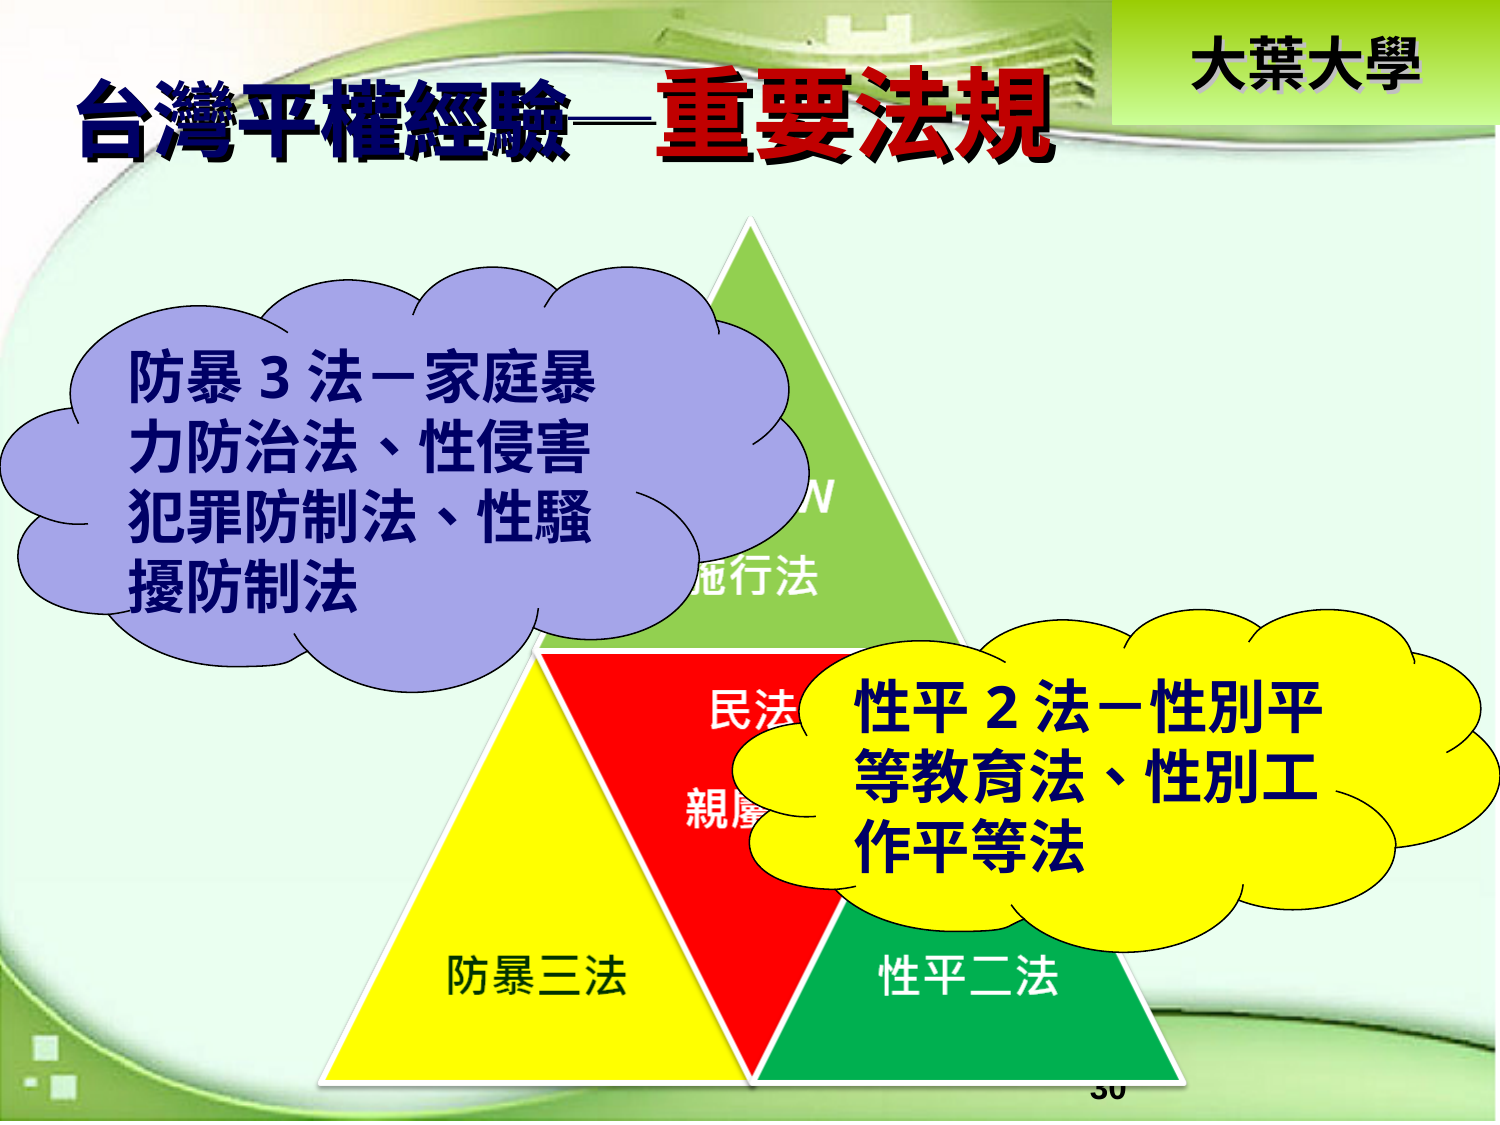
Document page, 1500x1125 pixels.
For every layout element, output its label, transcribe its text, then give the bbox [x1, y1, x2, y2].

text_box 台灣平權經驗─重要法規 [0, 42, 1270, 221]
picture [76, 212, 1429, 1097]
text_box 性平2法－性別平等教育法、性別工作平等法 [732, 609, 1500, 953]
text_box 防暴3法－家庭暴力防治法、性侵害犯罪防制法、性騷擾防制法 [0, 267, 810, 693]
